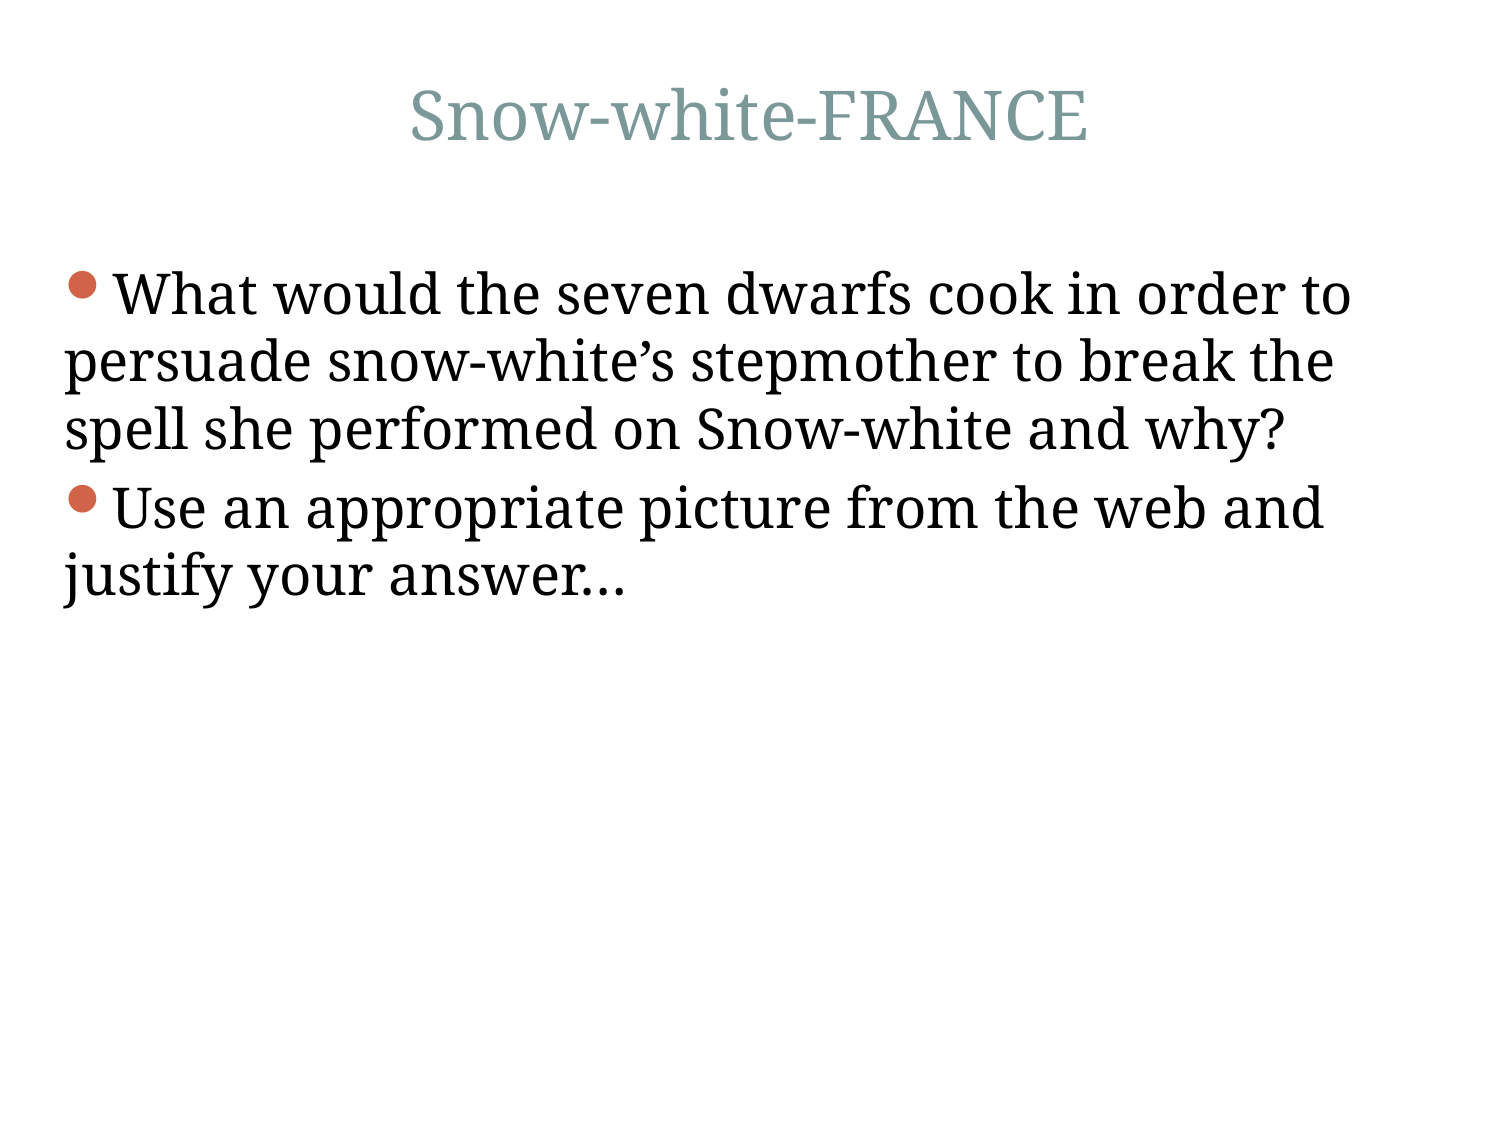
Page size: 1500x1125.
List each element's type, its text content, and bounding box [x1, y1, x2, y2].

list What would the seven dwarfs cook in order to persuade snow-white’s stepmother to break the spell she performed on Snow-white and why? Use an appropriate picture from the web and justify your answer… [49, 250, 1445, 1001]
title Snow-white-FRANCE [49, 37, 1450, 162]
